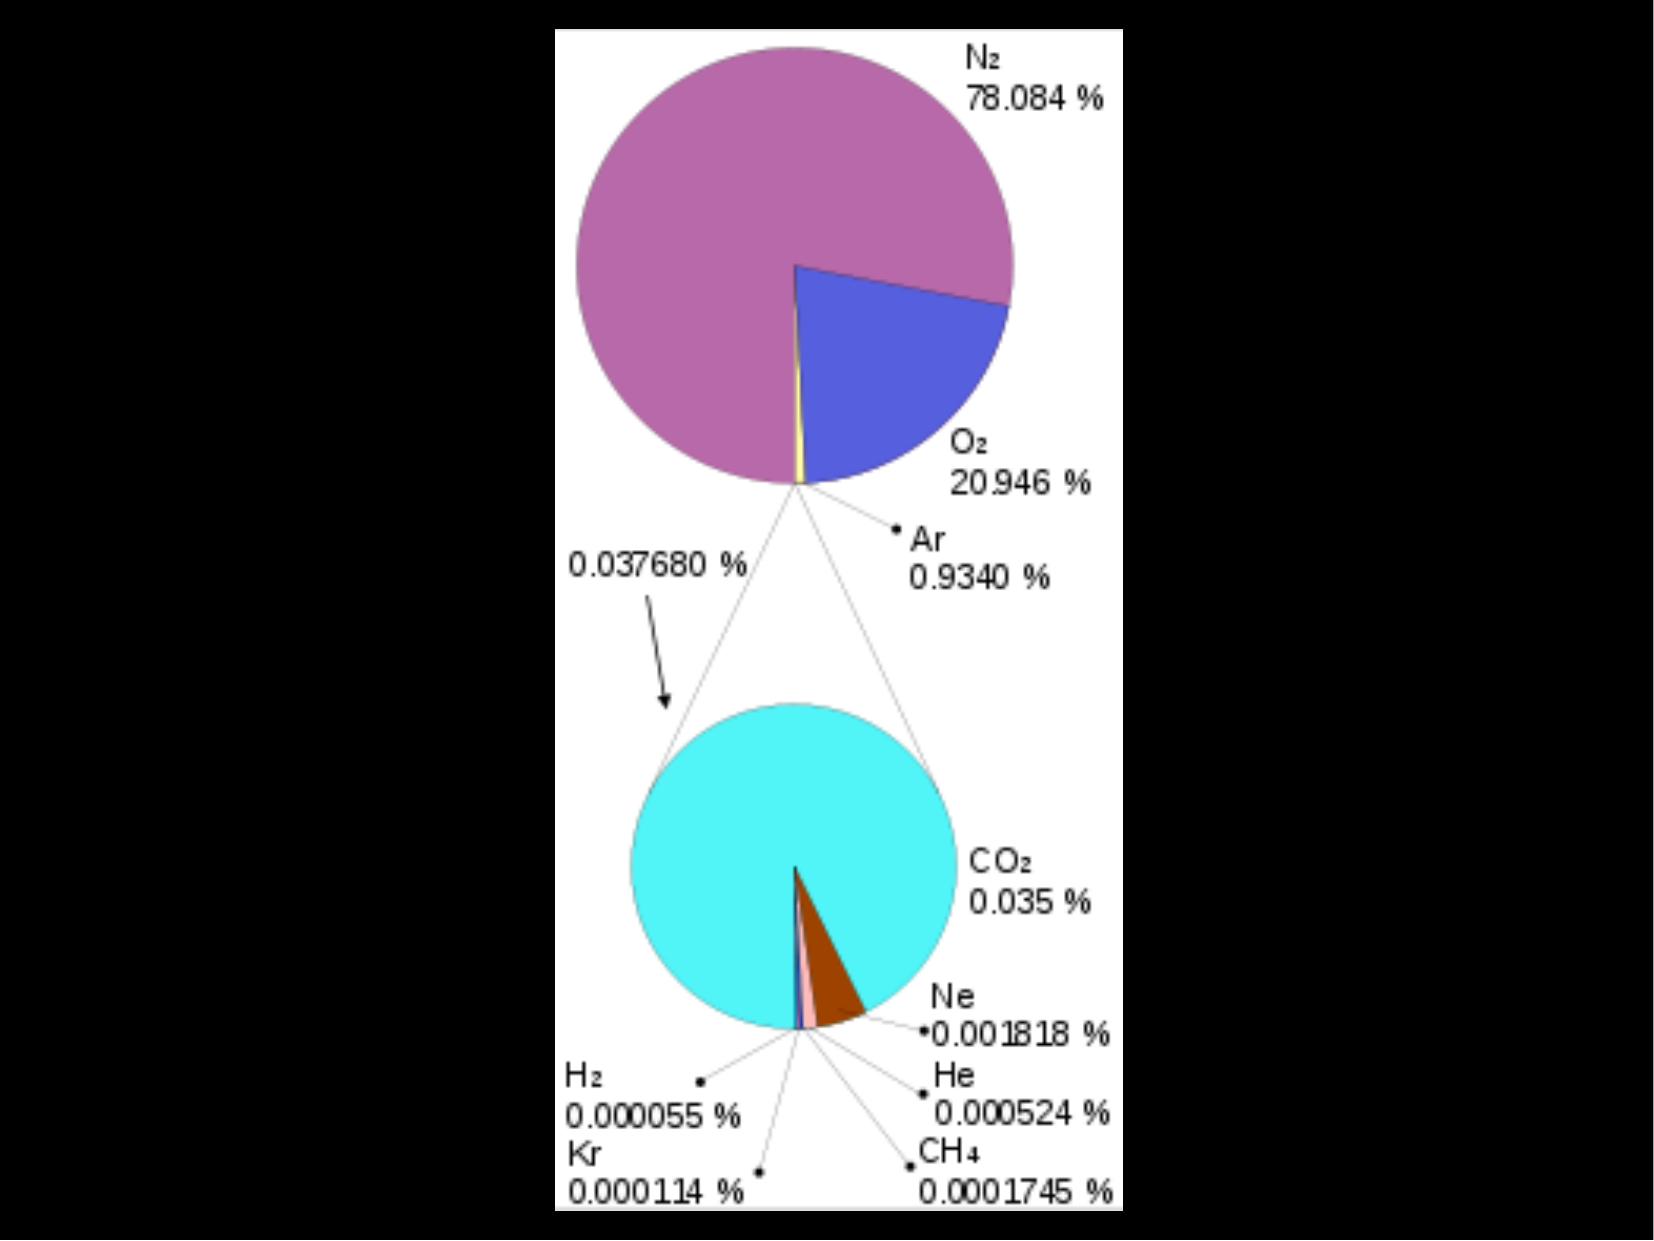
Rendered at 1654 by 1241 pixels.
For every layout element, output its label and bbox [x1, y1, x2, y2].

picture [555, 29, 1123, 1211]
